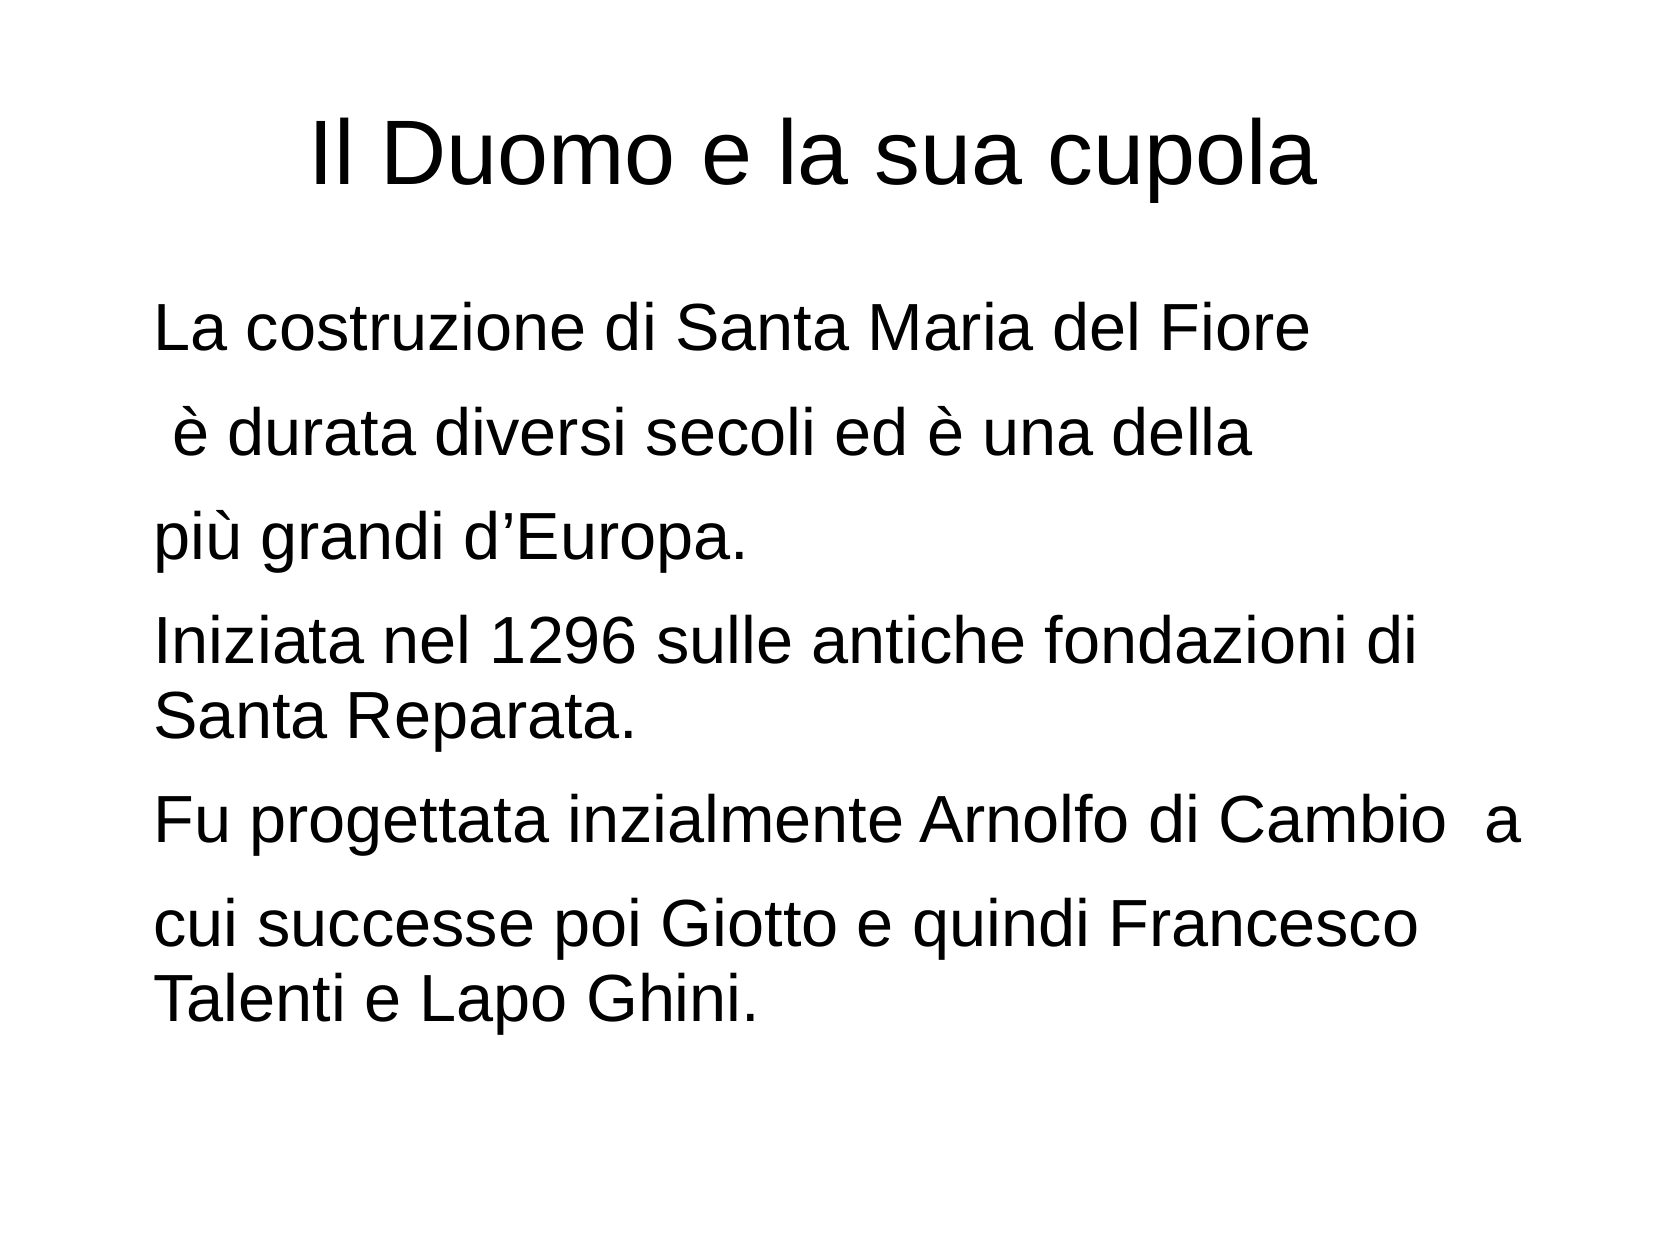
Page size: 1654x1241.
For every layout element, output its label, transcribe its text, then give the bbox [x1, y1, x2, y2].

title Il Duomo e la sua cupola [82, 49, 1571, 257]
list La costruzione di Santa Maria del Fiore è durata diversi secoli ed è una della più grandi d’Europa. Iniziata nel 1296 sulle antiche fondazioni di Santa Reparata. Fu progettata inzialmente Arnolfo di Cambio a cui successe poi Giotto e quindi Francesco Talenti e Lapo Ghini. [82, 290, 1571, 1109]
